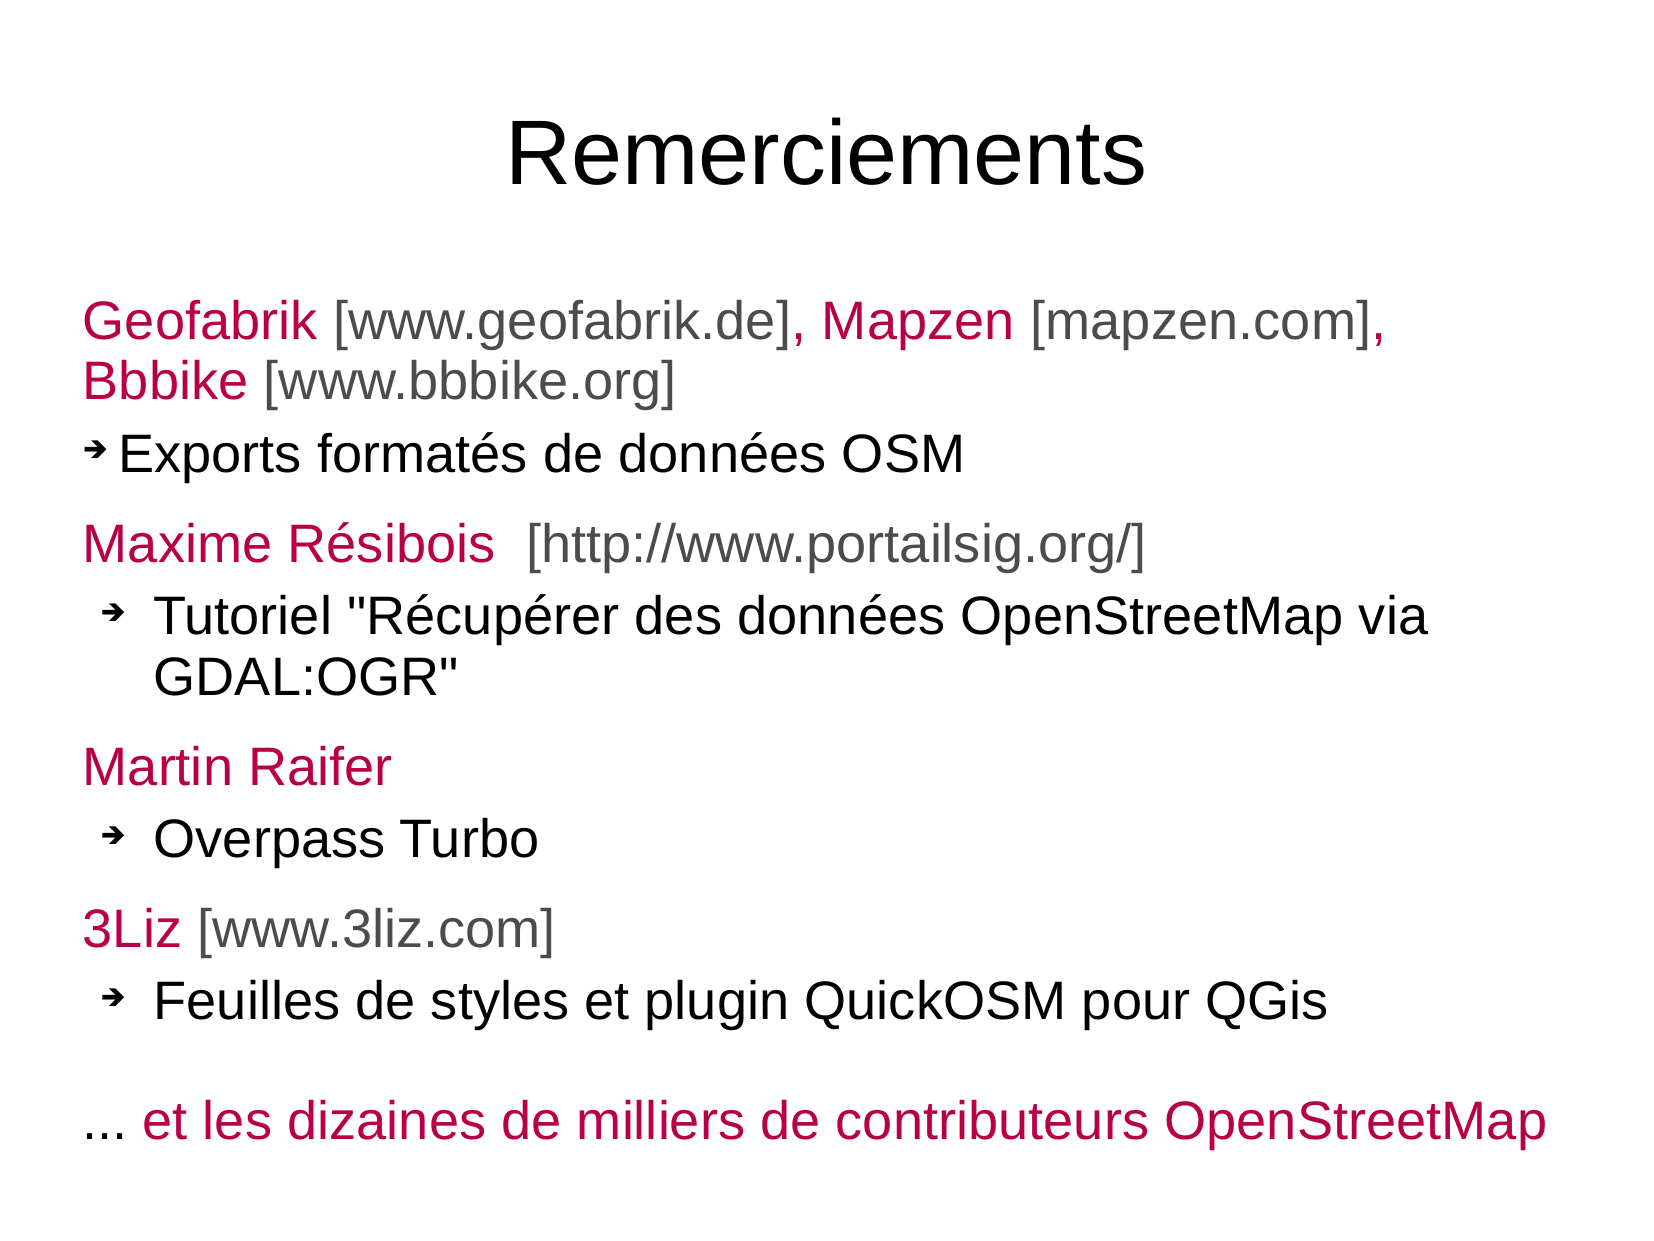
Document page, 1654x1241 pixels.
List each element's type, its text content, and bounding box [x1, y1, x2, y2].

list Geofabrik [www.geofabrik.de], Mapzen [mapzen.com], Bbbike [www.bbbike.org] Exports formatés de données OSM Maxime Résibois [http://www.portailsig.org/] Tutoriel "Récupérer des données OpenStreetMap via GDAL:OGR" Martin Raifer Overpass Turbo 3Liz [www.3liz.com] Feuilles de styles et plugin QuickOSM pour QGis ... et les dizaines de milliers de contributeurs OpenStreetMap [82, 290, 1593, 1185]
title Remerciements [82, 49, 1571, 257]
